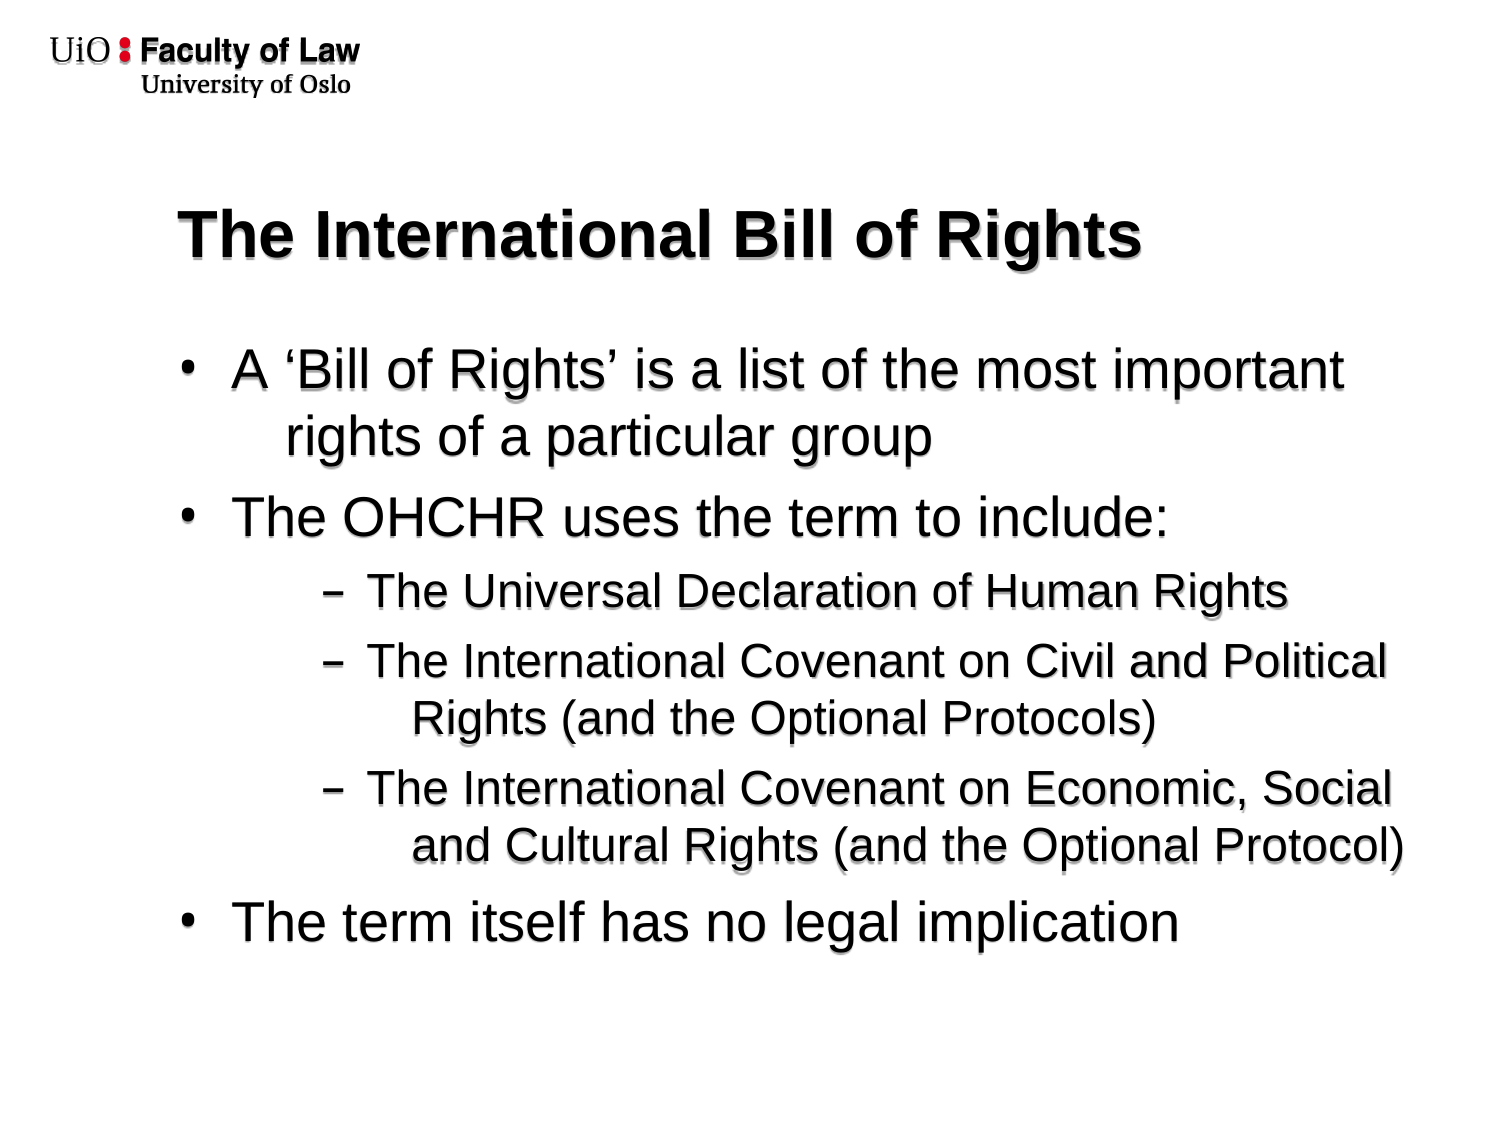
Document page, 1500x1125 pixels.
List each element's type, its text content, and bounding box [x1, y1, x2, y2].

title The International Bill of Rights [162, 137, 1426, 324]
list A ‘Bill of Rights’ is a list of the most important rights of a particular group The OHCHR uses the term to include: The Universal Declaration of Human Rights The International Covenant on Civil and Political Rights (and the Optional Protocols) The International Covenant on Economic, Social and Cultural Rights (and the Optional Protocol) The term itself has no legal implication [162, 324, 1426, 1000]
